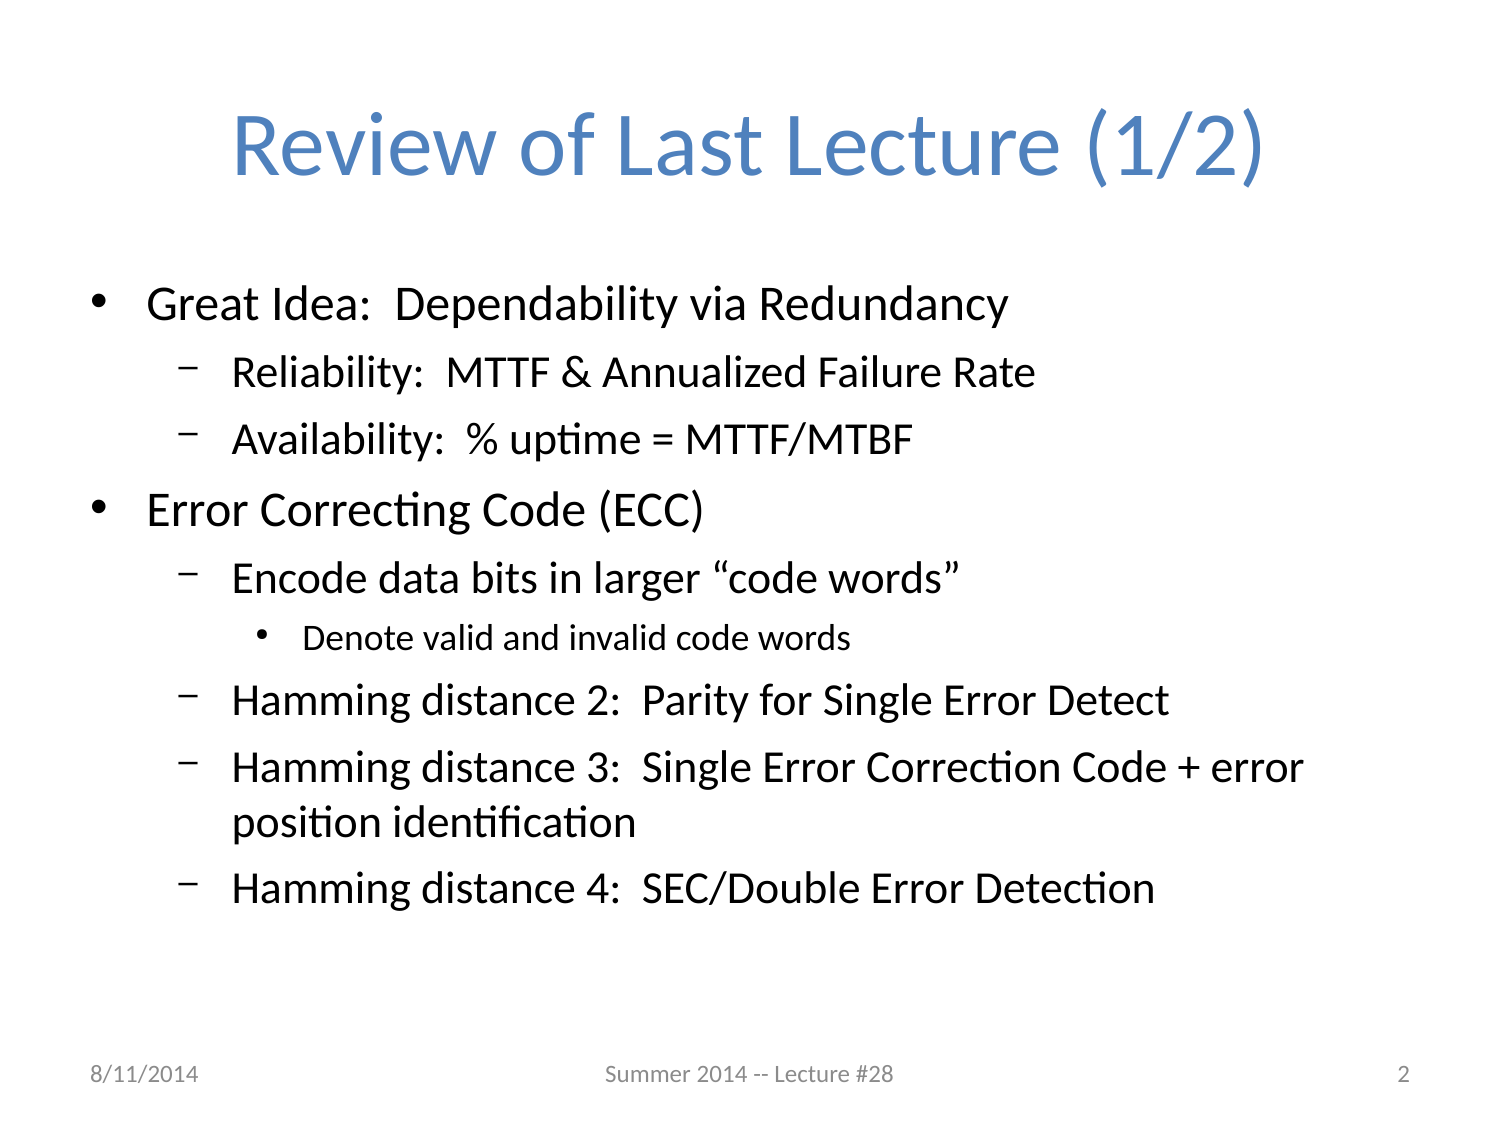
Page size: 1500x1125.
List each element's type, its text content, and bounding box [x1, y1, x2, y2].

slide_number 8/11/2014 [75, 1042, 425, 1103]
footer Summer 2014 -- Lecture #28 [512, 1042, 988, 1103]
list Great Idea: Dependability via Redundancy Reliability: MTTF & Annualized Failure Rate Availability: % uptime = MTTF/MTBF Error Correcting Code (ECC) Encode data bits in larger “code words” Denote valid and invalid code words Hamming distance 2: Parity for Single Error Detect Hamming distance 3: Single Error Correction Code + error position identification Hamming distance 4: SEC/Double Error Detection [75, 262, 1425, 1073]
title Review of Last Lecture (1/2) [75, 45, 1425, 233]
slide_number <number> [1074, 1042, 1425, 1103]
